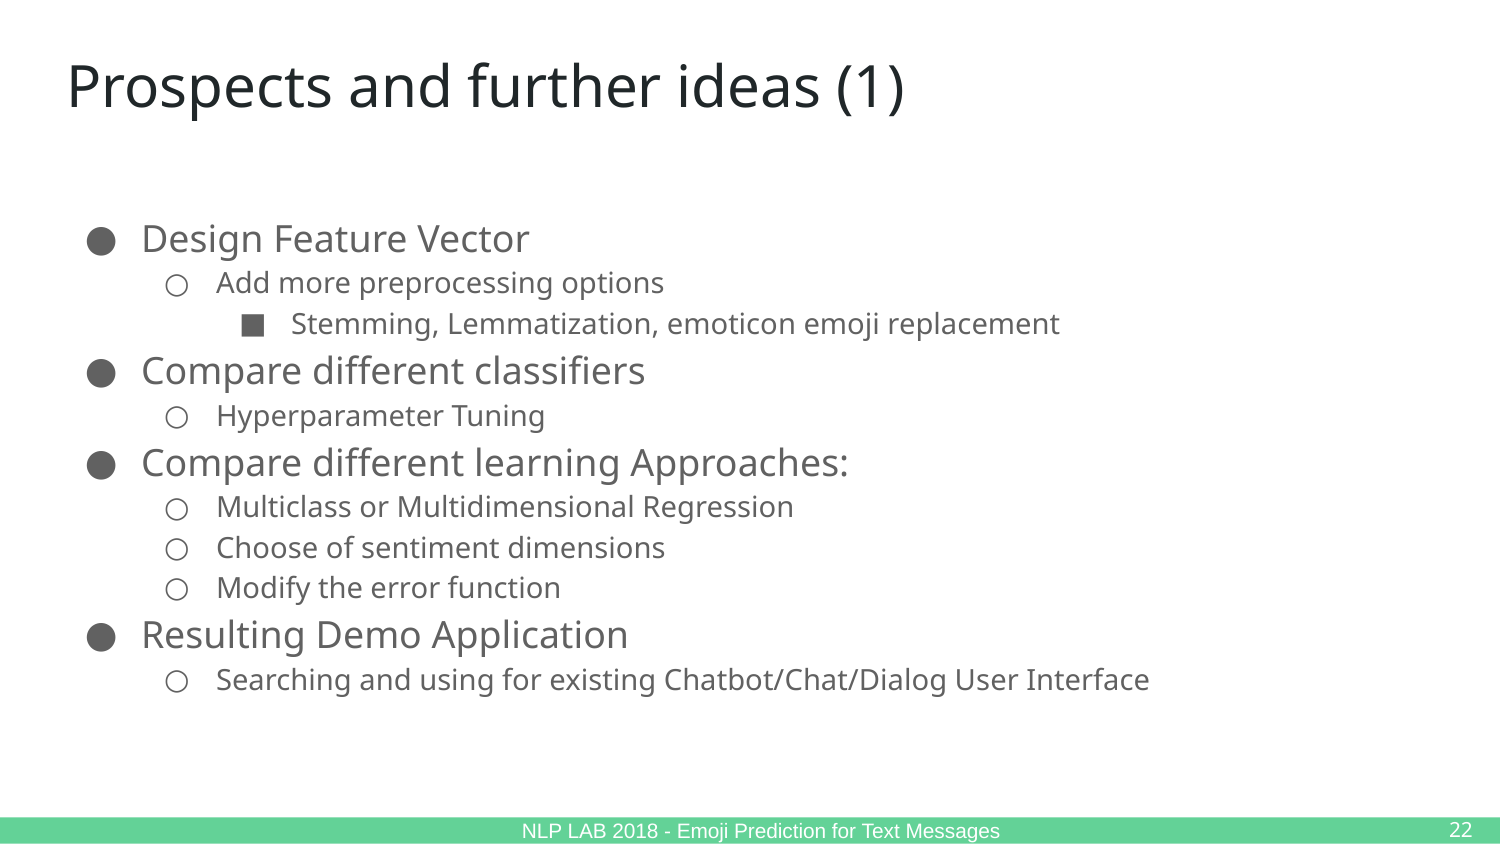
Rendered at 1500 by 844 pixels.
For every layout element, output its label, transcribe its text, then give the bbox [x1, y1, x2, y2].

title Prospects and further ideas (1) [51, 33, 1449, 128]
slide_number <Foliennummer> [1397, 811, 1488, 844]
list Design Feature Vector Add more preprocessing options Stemming, Lemmatization, emoticon emoji replacement Compare different classifiers Hyperparameter Tuning Compare different learning Approaches: Multiclass or Multidimensional Regression Choose of sentiment dimensions Modify the error function Resulting Demo Application Searching and using for existing Chatbot/Chat/Dialog User Interface [51, 192, 1449, 706]
